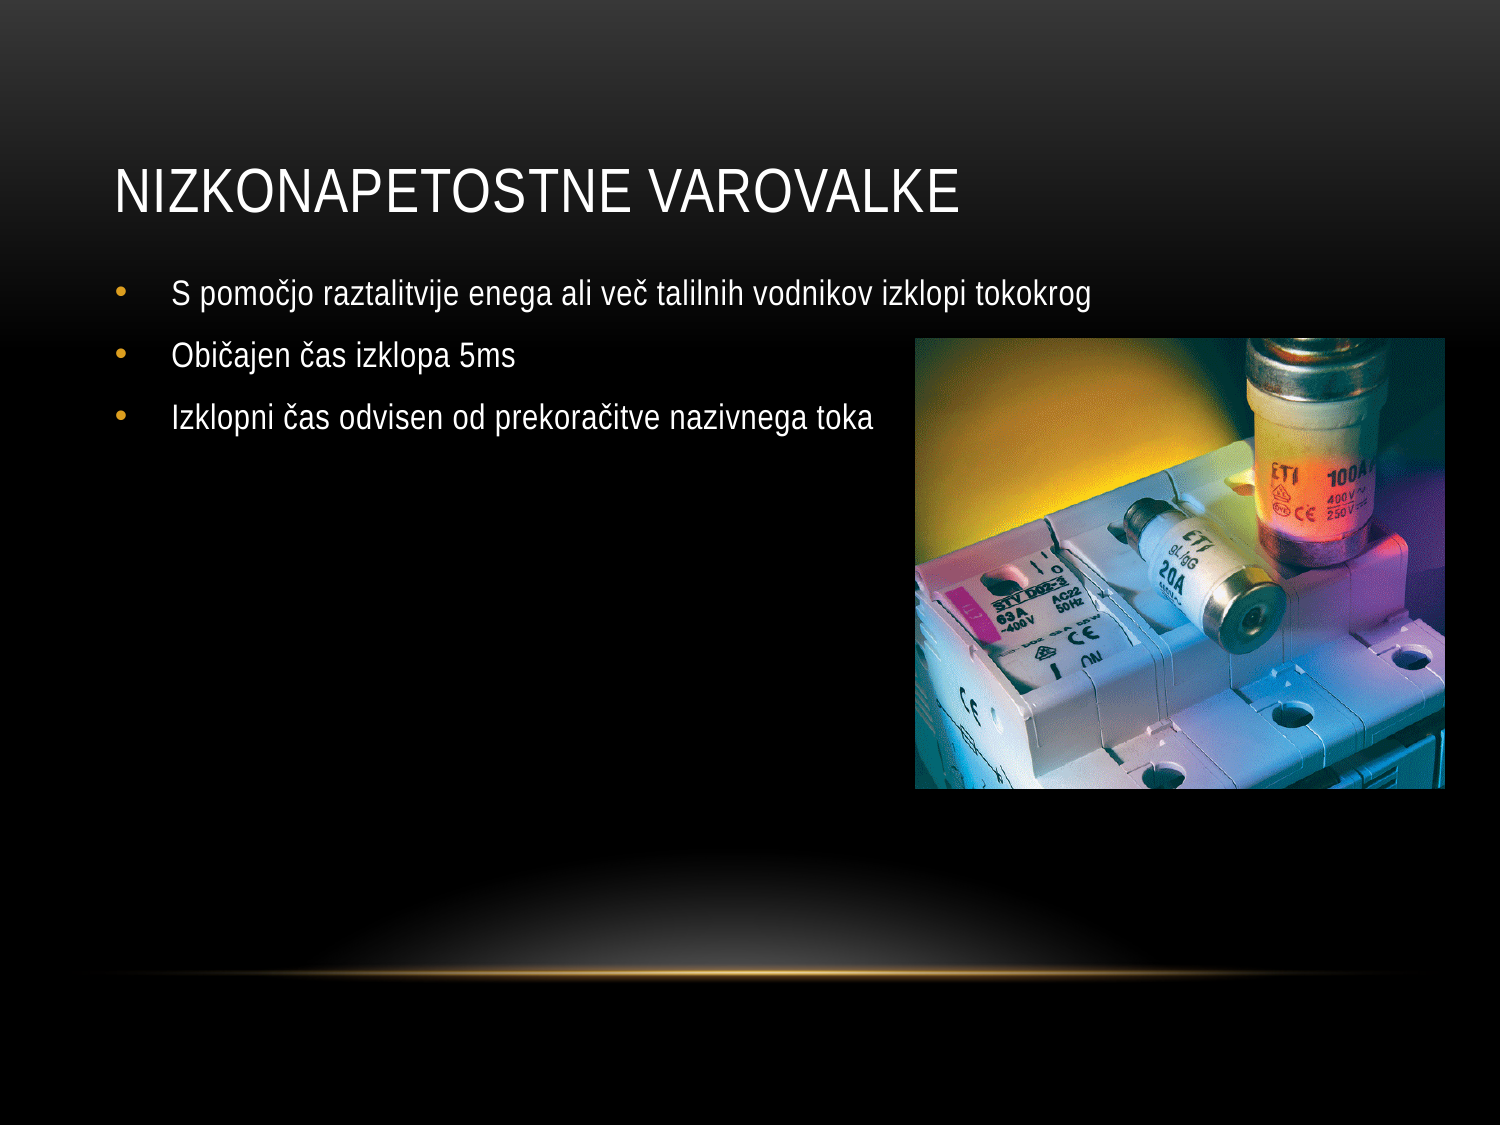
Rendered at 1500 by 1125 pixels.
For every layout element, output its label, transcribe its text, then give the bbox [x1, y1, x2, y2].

list S pomočjo raztalitvije enega ali več talilnih vodnikov izklopi tokokrog Običajen čas izklopa 5ms Izklopni čas odvisen od prekoračitve nazivnega toka [99, 262, 1400, 938]
title Nizkonapetostne varovalke [99, 45, 1400, 233]
picture [0, 0, 1500, 1125]
